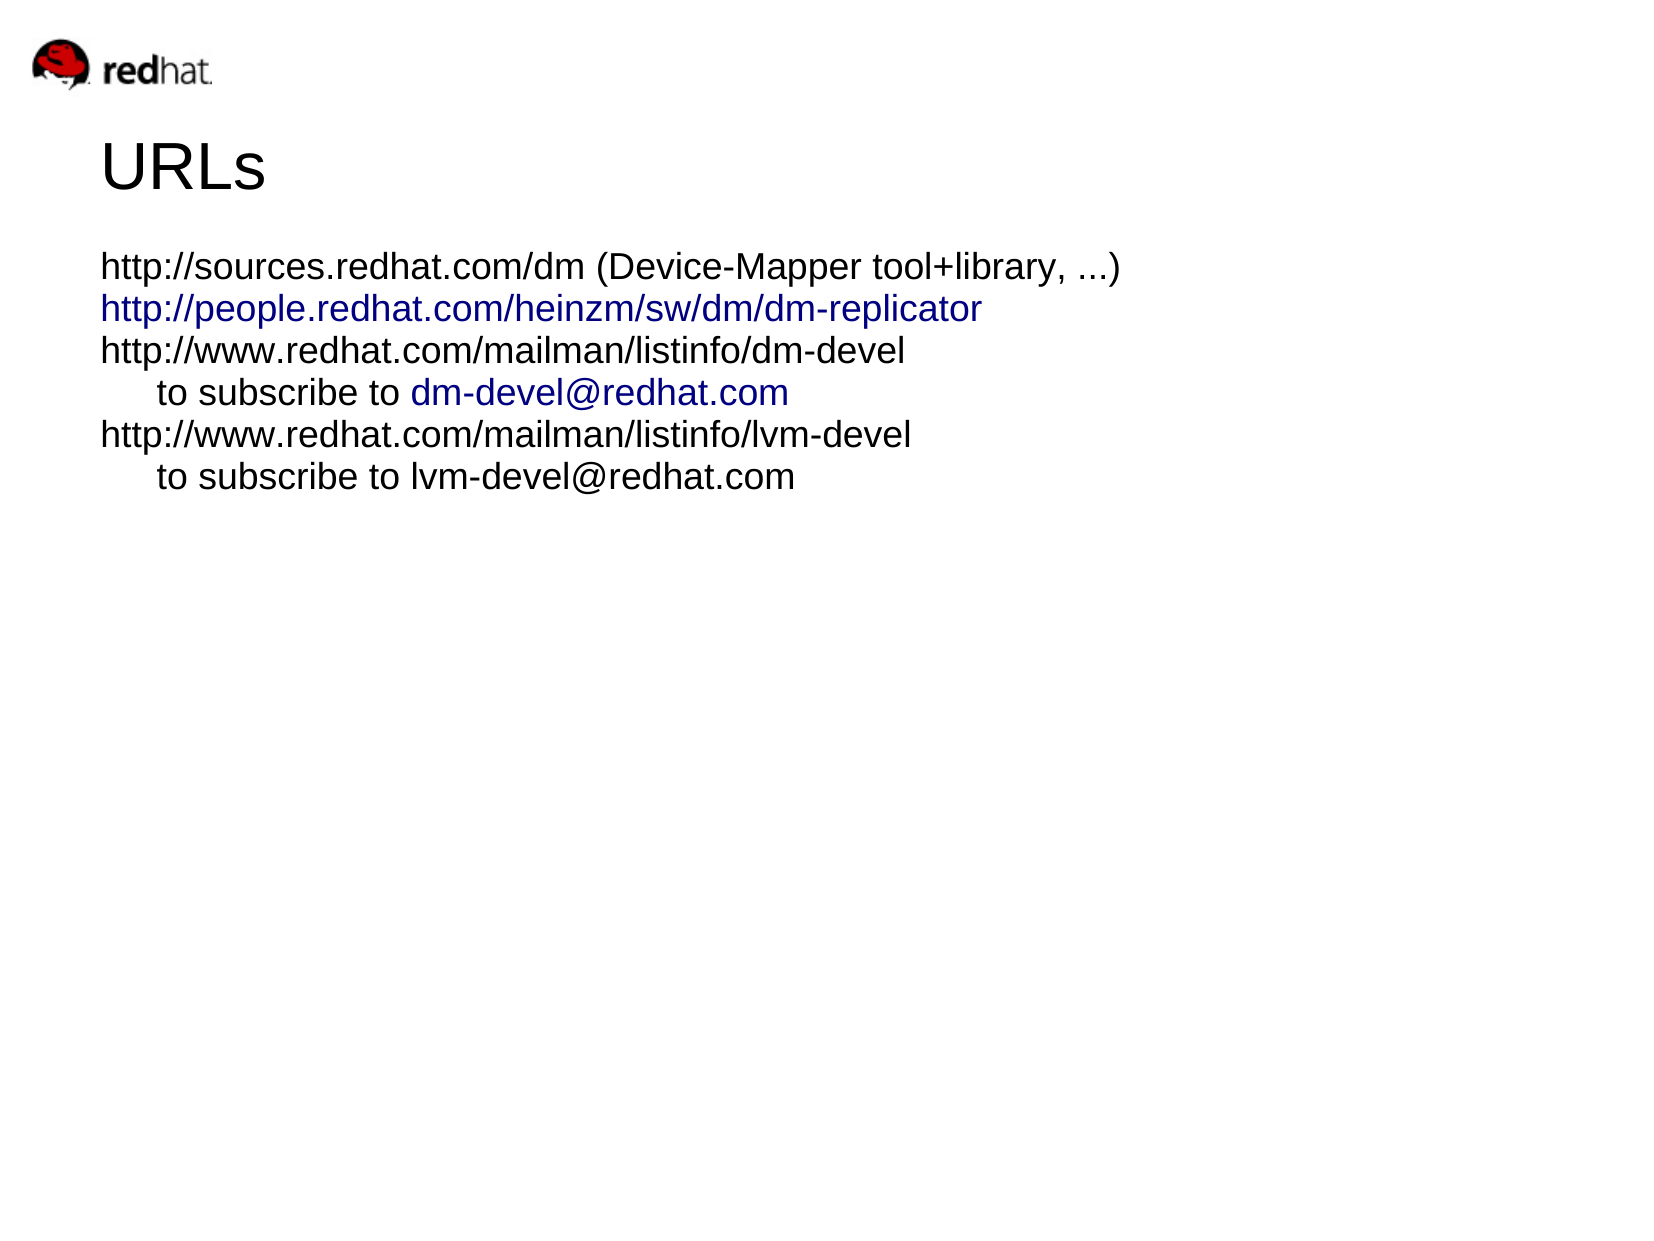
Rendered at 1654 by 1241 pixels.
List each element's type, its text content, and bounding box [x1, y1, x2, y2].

list URLs http://sources.redhat.com/dm (Device-Mapper tool+library, ...) http://people.redhat.com/heinzm/sw/dm/dm-replicator http://www.redhat.com/mailman/listinfo/dm-devel to subscribe to dm-devel@redhat.com http://www.redhat.com/mailman/listinfo/lvm-devel to subscribe to lvm-devel@redhat.com [100, 129, 1506, 862]
picture [31, 37, 212, 98]
